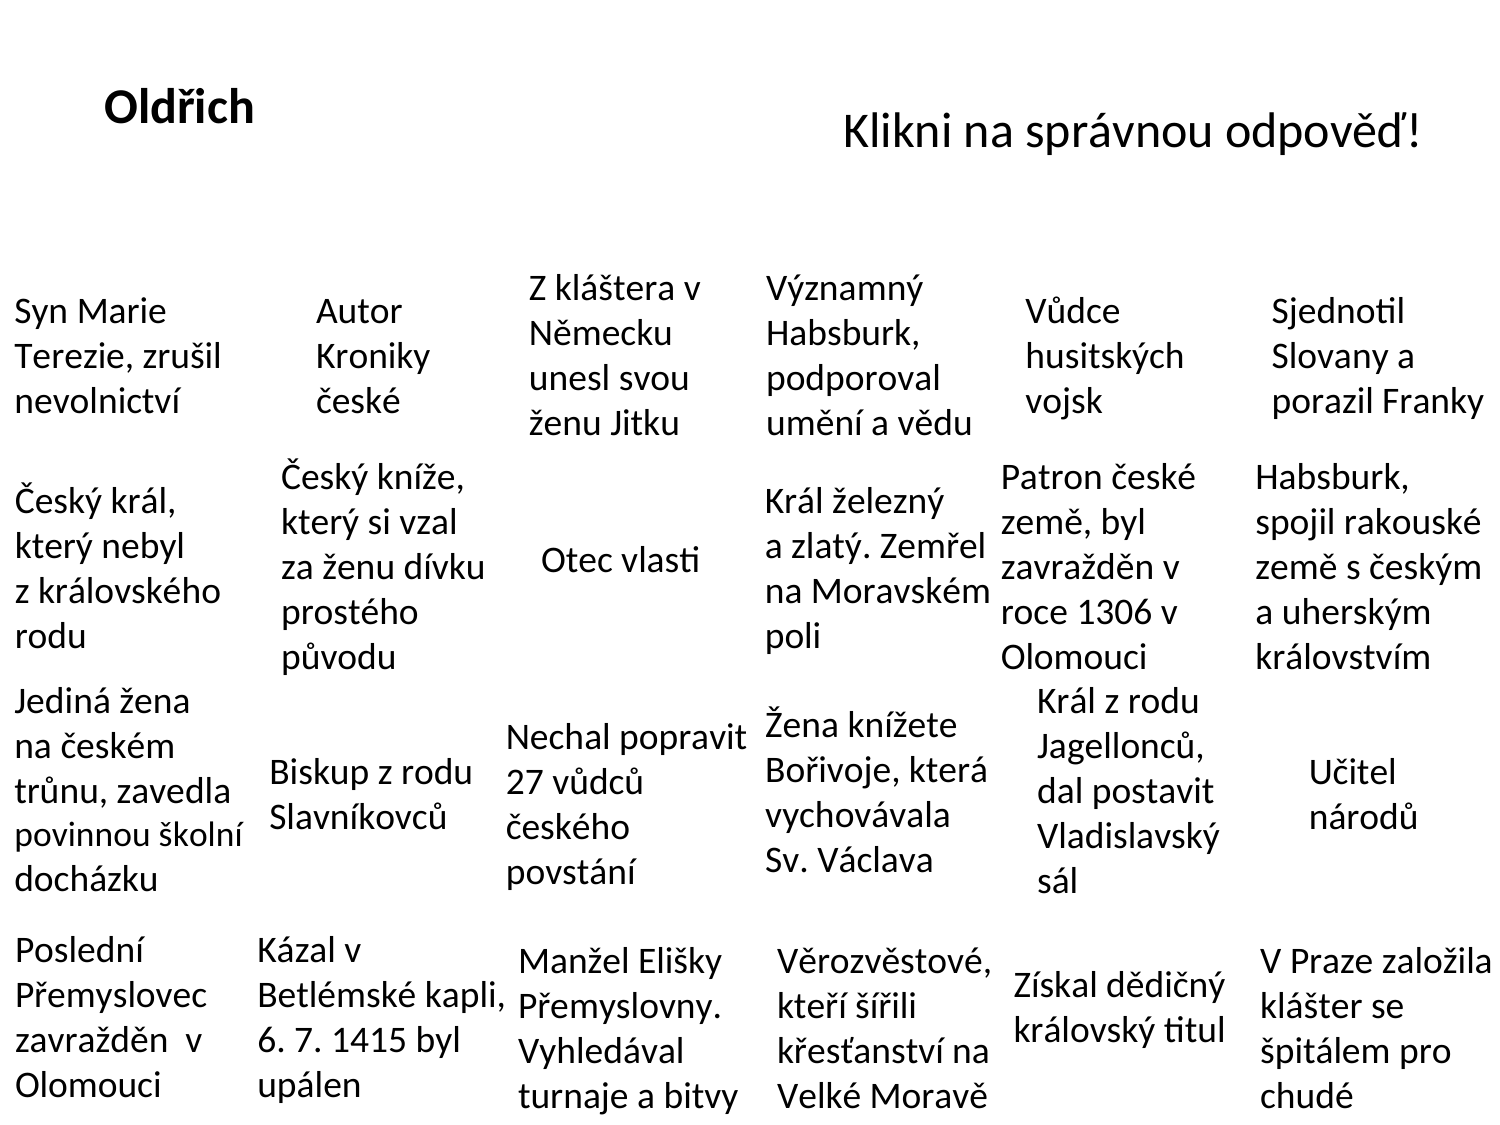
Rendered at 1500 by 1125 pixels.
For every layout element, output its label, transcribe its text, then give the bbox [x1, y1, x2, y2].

table_cell [1000, 685, 1022, 901]
text_box Král z rodu Jagellonců, dal postavit Vladislavský sál [1022, 668, 1235, 910]
text_box Jediná žena na českém trůnu, zavedla povinnou školní docházku [0, 668, 259, 907]
text_box Autor Kroniky české [301, 278, 446, 430]
text_box Kázal v Betlémské kapli, 6. 7. 1415 byl upálen [242, 916, 522, 1113]
text_box Patron české země, byl zavražděn v roce 1306 v Olomouci [985, 444, 1212, 685]
text_box Nechal popravit 27 vůdců českého povstání [491, 704, 763, 900]
table_cell [500, 1113, 750, 1125]
text_box Získal dědičný královský titul [998, 952, 1237, 1058]
table_cell [1250, 901, 1500, 928]
table_cell [750, 664, 985, 677]
table_header [0, 229, 250, 453]
table_header [500, 229, 750, 453]
table_cell [1000, 901, 1250, 952]
table_cell [250, 1113, 500, 1125]
text_box Učitel národů [1294, 739, 1434, 846]
table_cell [500, 901, 750, 928]
table_cell [259, 677, 500, 901]
text_box Žena knížete Bořivoje, která vychovávala Sv. Václava [750, 692, 1004, 888]
table_cell [0, 453, 250, 668]
text_box Sjednotil Slovany a porazil Franky [1256, 278, 1500, 430]
table_cell [750, 677, 1000, 692]
text_box Král železný a zlatý. Zemřel na Moravském poli [749, 467, 985, 664]
table_cell [0, 907, 250, 1125]
text_box Vůdce husitských vojsk [1010, 278, 1200, 430]
table_header [250, 229, 500, 453]
text_box Český král, který nebyl z královského rodu [0, 467, 237, 664]
table_cell [250, 901, 500, 916]
table_cell [750, 901, 1000, 1125]
table_cell [500, 677, 750, 704]
text_box Český kníže, který si vzal za ženu dívku prostého původu [266, 444, 501, 685]
text_box Věrozvěstové, kteří šířili křesťanství na Velké Moravě [762, 928, 1008, 1124]
text_box V Praze založila klášter se špitálem pro chudé [1237, 928, 1500, 1124]
table_cell [1000, 1058, 1250, 1125]
text_box Významný Habsburk, podporoval umění a vědu [751, 255, 988, 451]
text_box Oldřich [89, 66, 270, 142]
table_cell [750, 453, 985, 467]
text_box Z kláštera v Německu unesl svou ženu Jitku [514, 255, 725, 451]
table_cell [1235, 677, 1250, 901]
table_cell [1212, 453, 1240, 677]
table_cell [501, 453, 750, 677]
text_box Otec vlasti [526, 527, 716, 588]
text_box Klikni na správnou odpověď! [828, 90, 1438, 166]
text_box Habsburk, spojil rakouské země s českým a uherským královstvím [1240, 444, 1498, 685]
table_cell [250, 453, 266, 677]
table_cell [1250, 677, 1500, 901]
text_box Biskup z rodu Slavníkovců [254, 739, 489, 846]
text_box Manžel Elišky Přemyslovny. Vyhledával turnaje a bitvy [503, 928, 754, 1124]
table_header [1250, 229, 1500, 453]
table_cell [750, 888, 1000, 901]
table_header [750, 229, 1000, 453]
text_box Poslední Přemyslovec zavražděn v Olomouci [0, 916, 232, 1125]
text_box Syn Marie Terezie, zrušil nevolnictví [0, 278, 237, 430]
table_header [1000, 229, 1250, 453]
